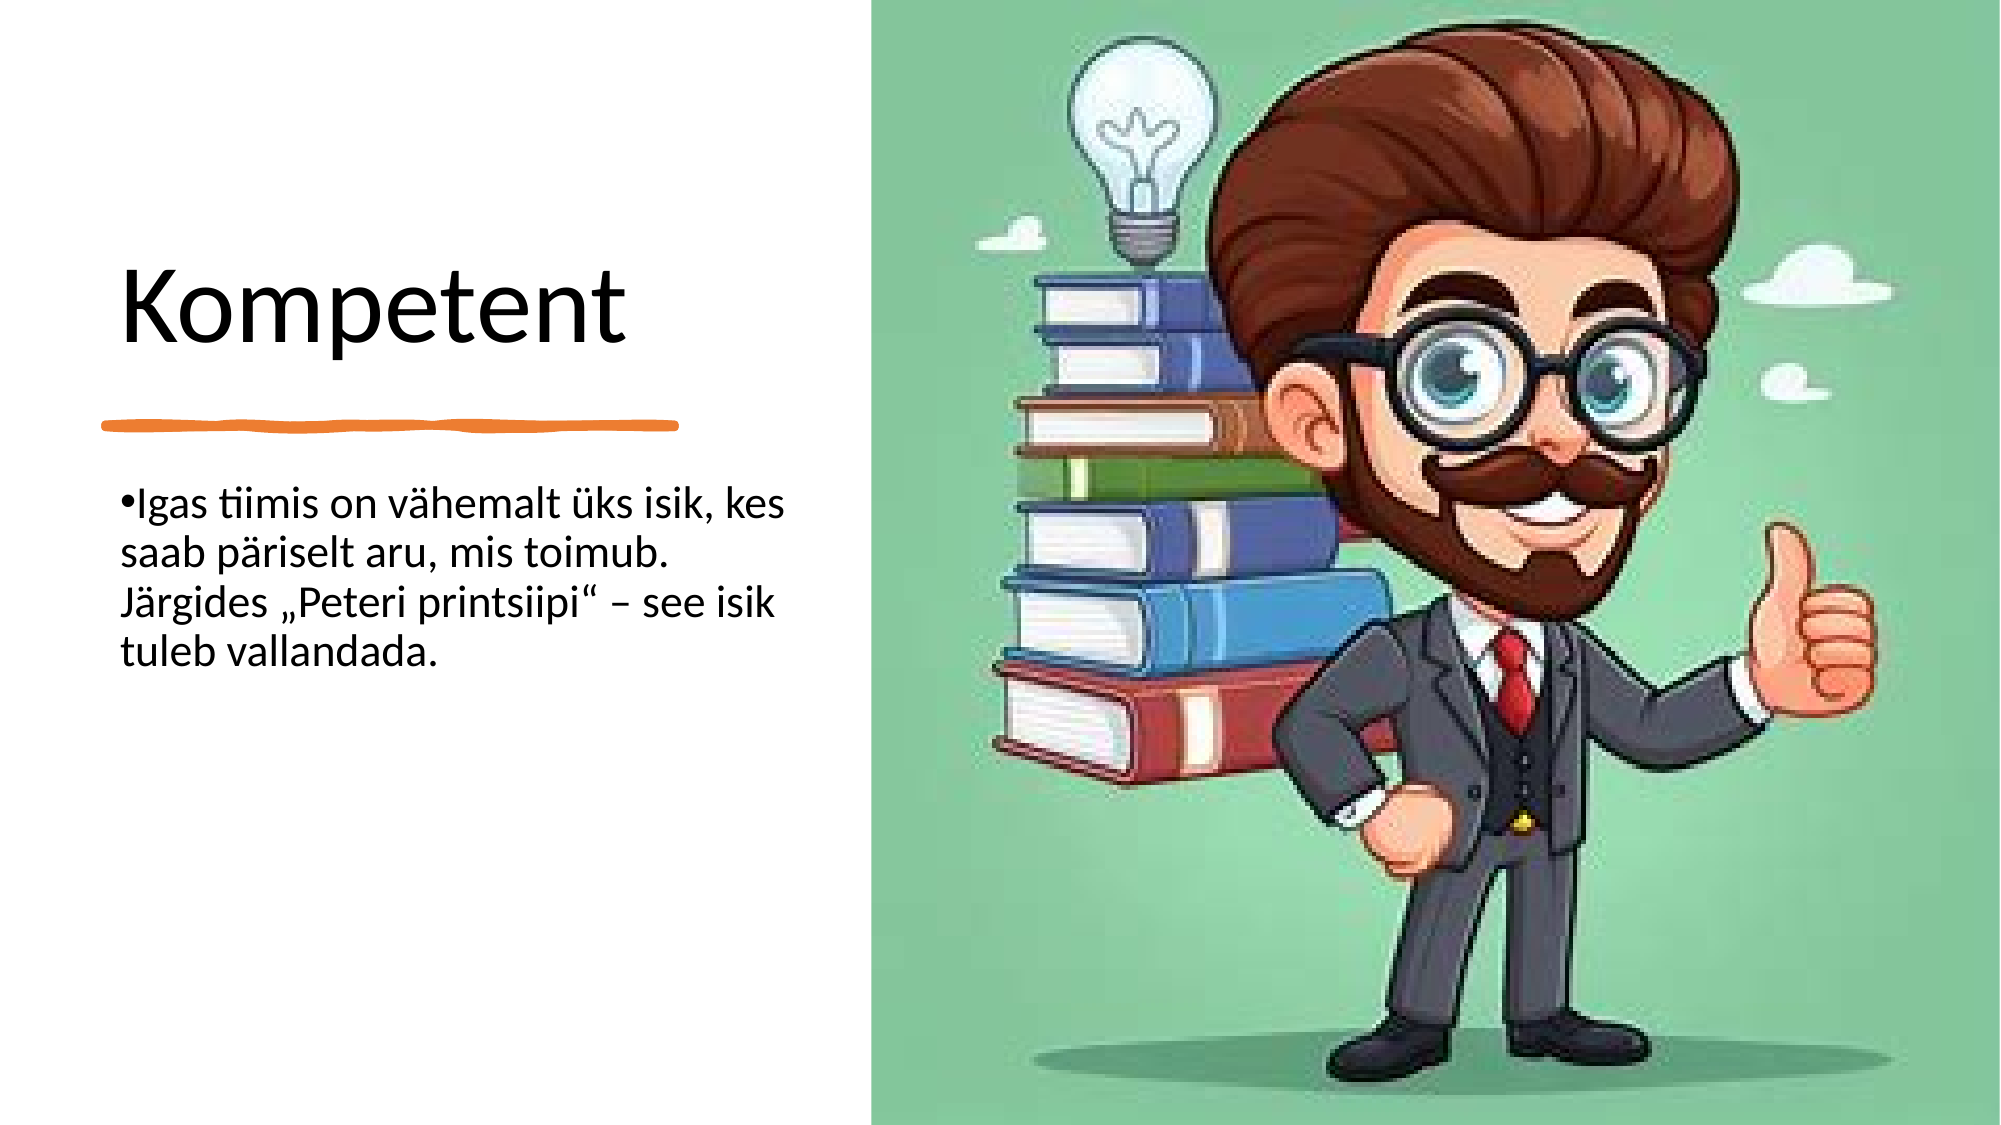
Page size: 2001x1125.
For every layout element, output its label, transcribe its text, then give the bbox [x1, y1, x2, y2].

picture [871, 0, 2000, 1125]
text_box [0, 0, 871, 1125]
list Igas tiimis on vähemalt üks isik, kes saab päriselt aru, mis toimub. Järgides „Peteri printsiipi“ – see isik tuleb vallandada. [105, 471, 802, 1016]
title Kompetent [105, 53, 822, 375]
